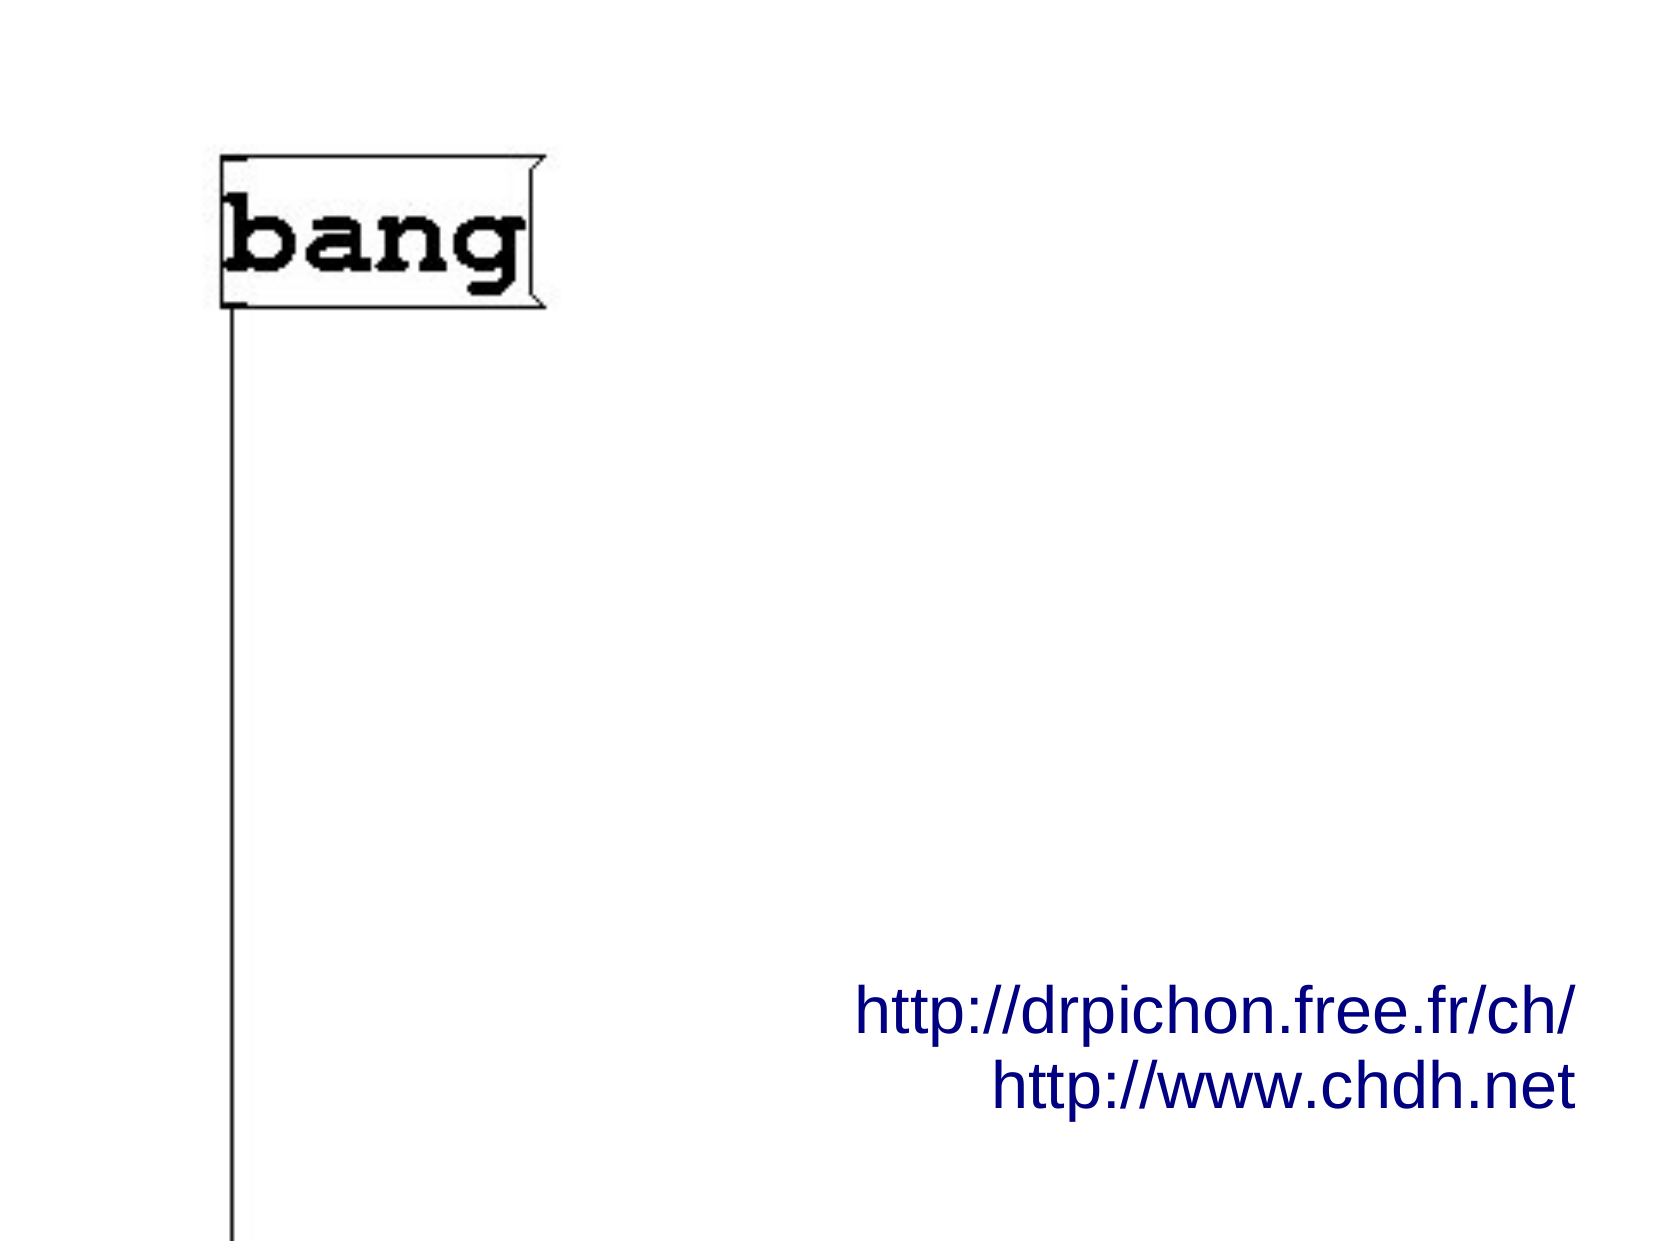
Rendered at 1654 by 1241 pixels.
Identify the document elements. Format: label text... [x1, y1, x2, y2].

title [82, 49, 1571, 257]
picture [149, 1152, 709, 1241]
picture [149, 257, 709, 944]
subtitle http://drpichon.free.fr/ch/ http://www.chdh.net [88, 944, 1577, 1152]
